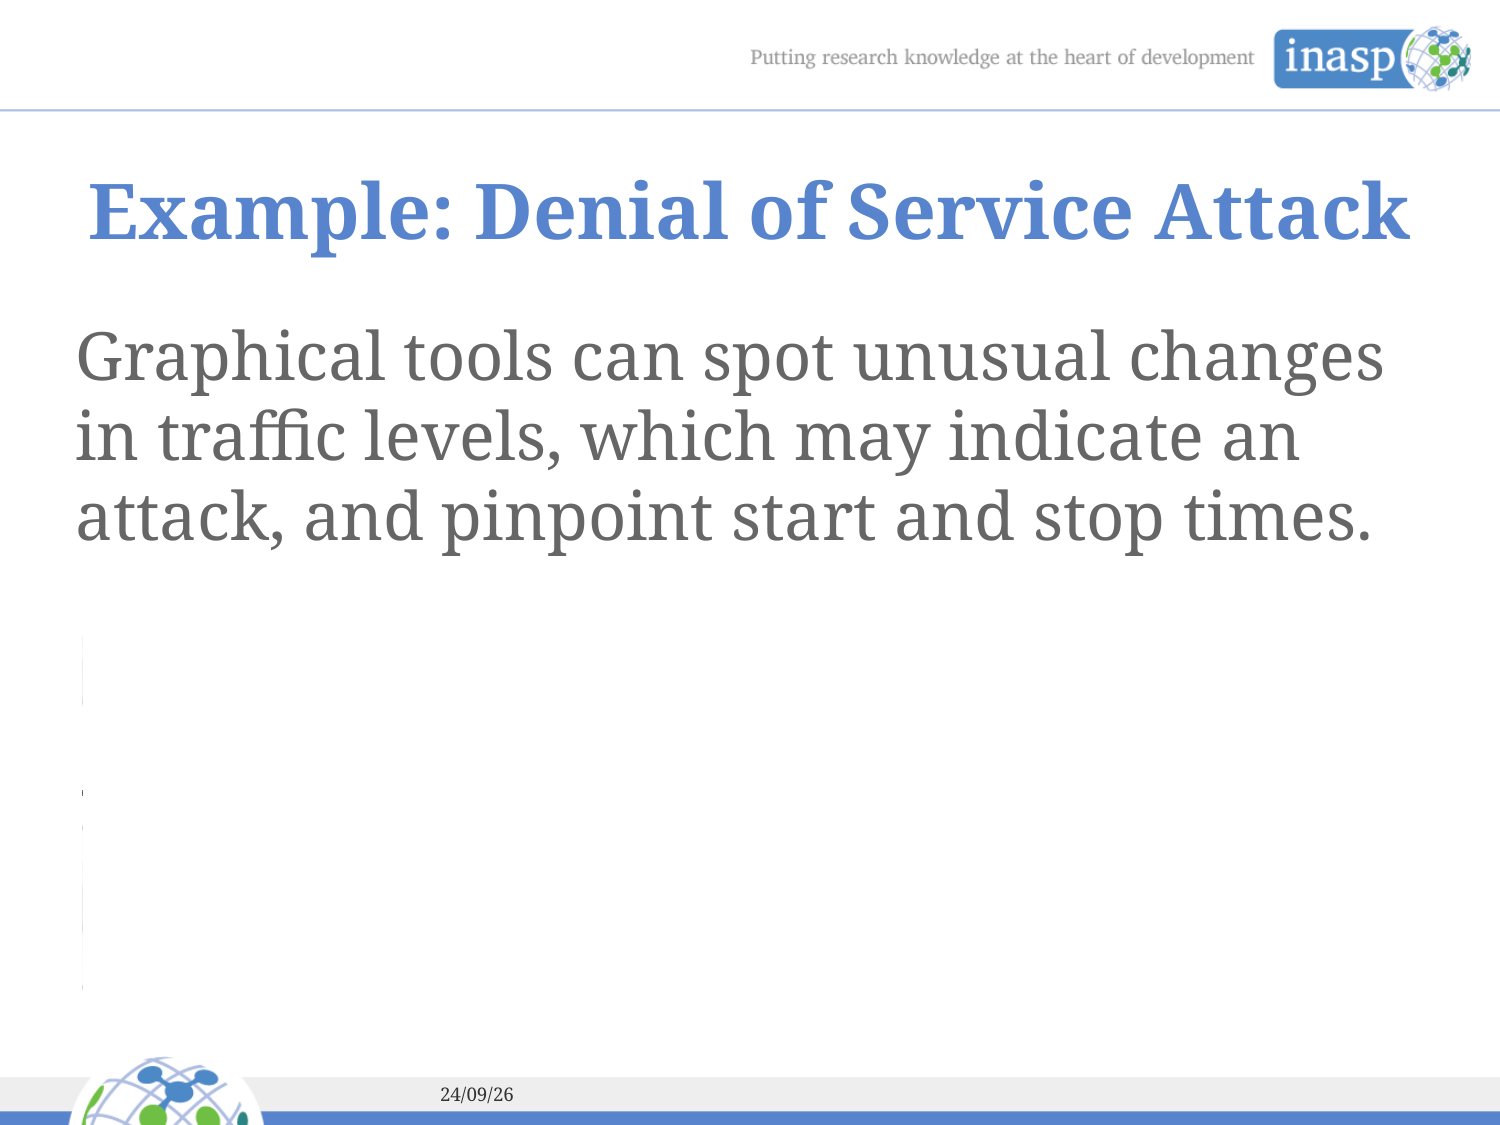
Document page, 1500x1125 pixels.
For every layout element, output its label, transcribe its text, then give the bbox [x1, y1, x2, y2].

title Example: Denial of Service Attack [75, 129, 1426, 313]
picture [0, 0, 1500, 1125]
list Graphical tools can spot unusual changes in traffic levels, which may indicate an attack, and pinpoint start and stop times. [75, 313, 1426, 967]
